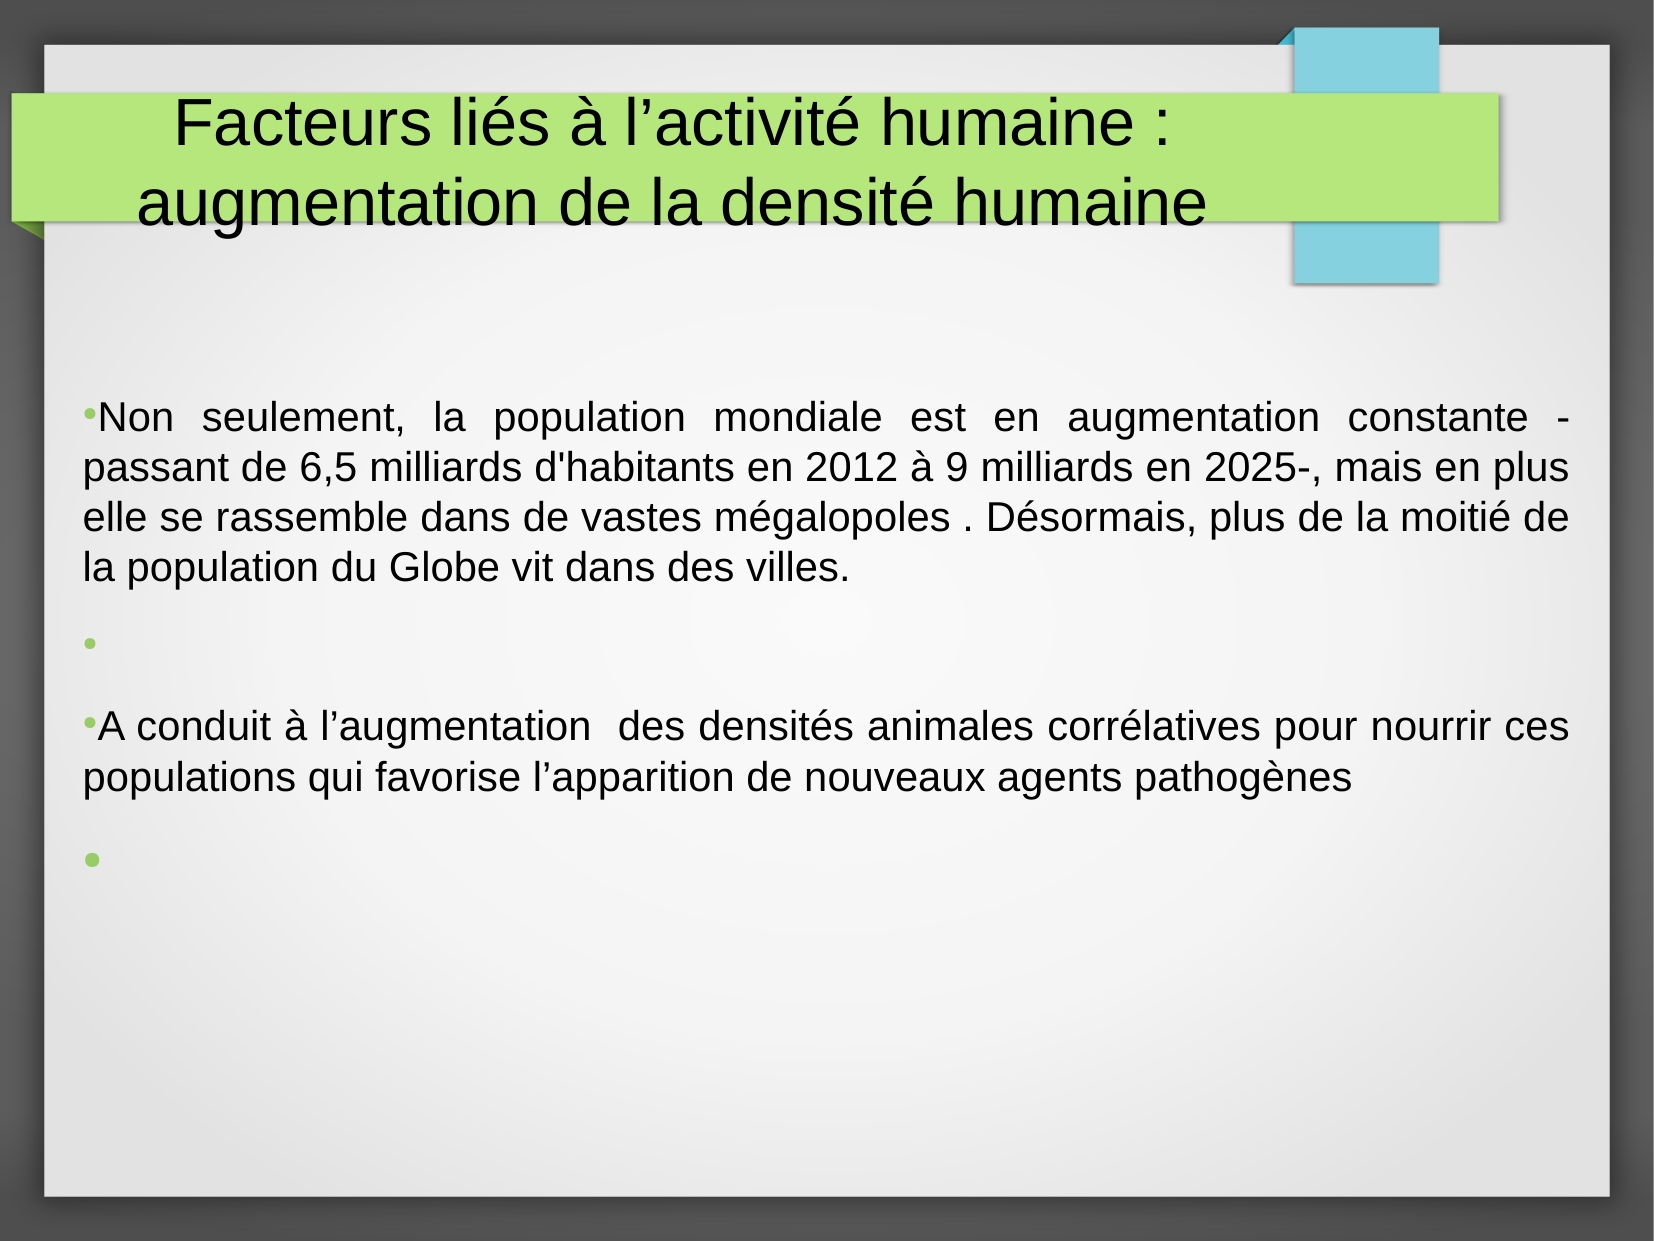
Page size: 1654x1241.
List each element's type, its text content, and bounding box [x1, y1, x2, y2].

list Non seulement, la population mondiale est en augmentation constante -passant de 6,5 milliards d'habitants en 2012 à 9 milliards en 2025-, mais en plus elle se rassemble dans de vastes mégalopoles . Désormais, plus de la moitié de la population du Globe vit dans des villes. A conduit à l’augmentation des densités animales corrélatives pour nourrir ces populations qui favorise l’apparition de nouveaux agents pathogènes [82, 295, 1571, 1015]
title Facteurs liés à l’activité humaine : augmentation de la densité humaine [82, 78, 1264, 229]
